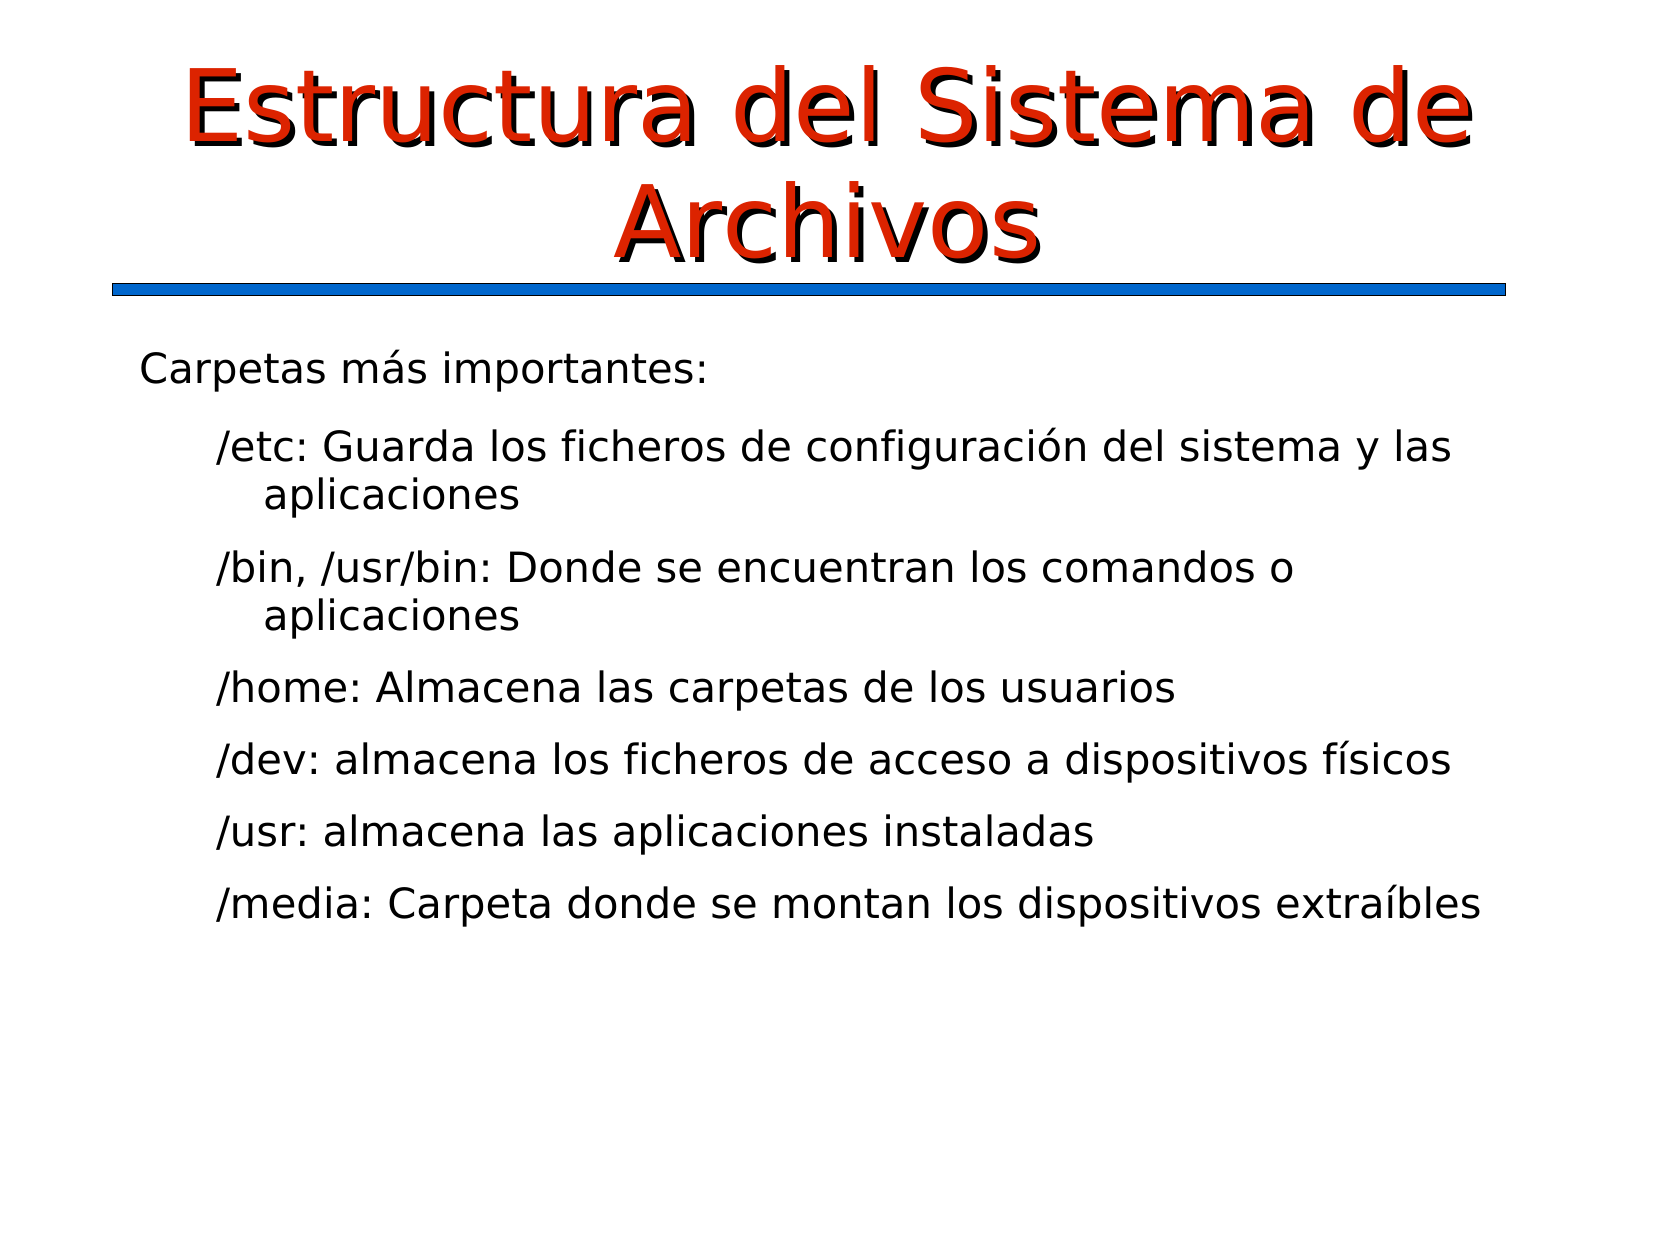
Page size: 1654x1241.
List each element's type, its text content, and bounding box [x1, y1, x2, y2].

list Carpetas más importantes: /etc: Guarda los ficheros de configuración del sistema y las aplicaciones /bin, /usr/bin: Donde se encuentran los comandos o aplicaciones /home: Almacena las carpetas de los usuarios /dev: almacena los ficheros de acceso a dispositivos físicos /usr: almacena las aplicaciones instaladas /media: Carpeta donde se montan los dispositivos extraíbles [121, 344, 1534, 1164]
title Estructura del Sistema de Archivos [121, 48, 1534, 282]
